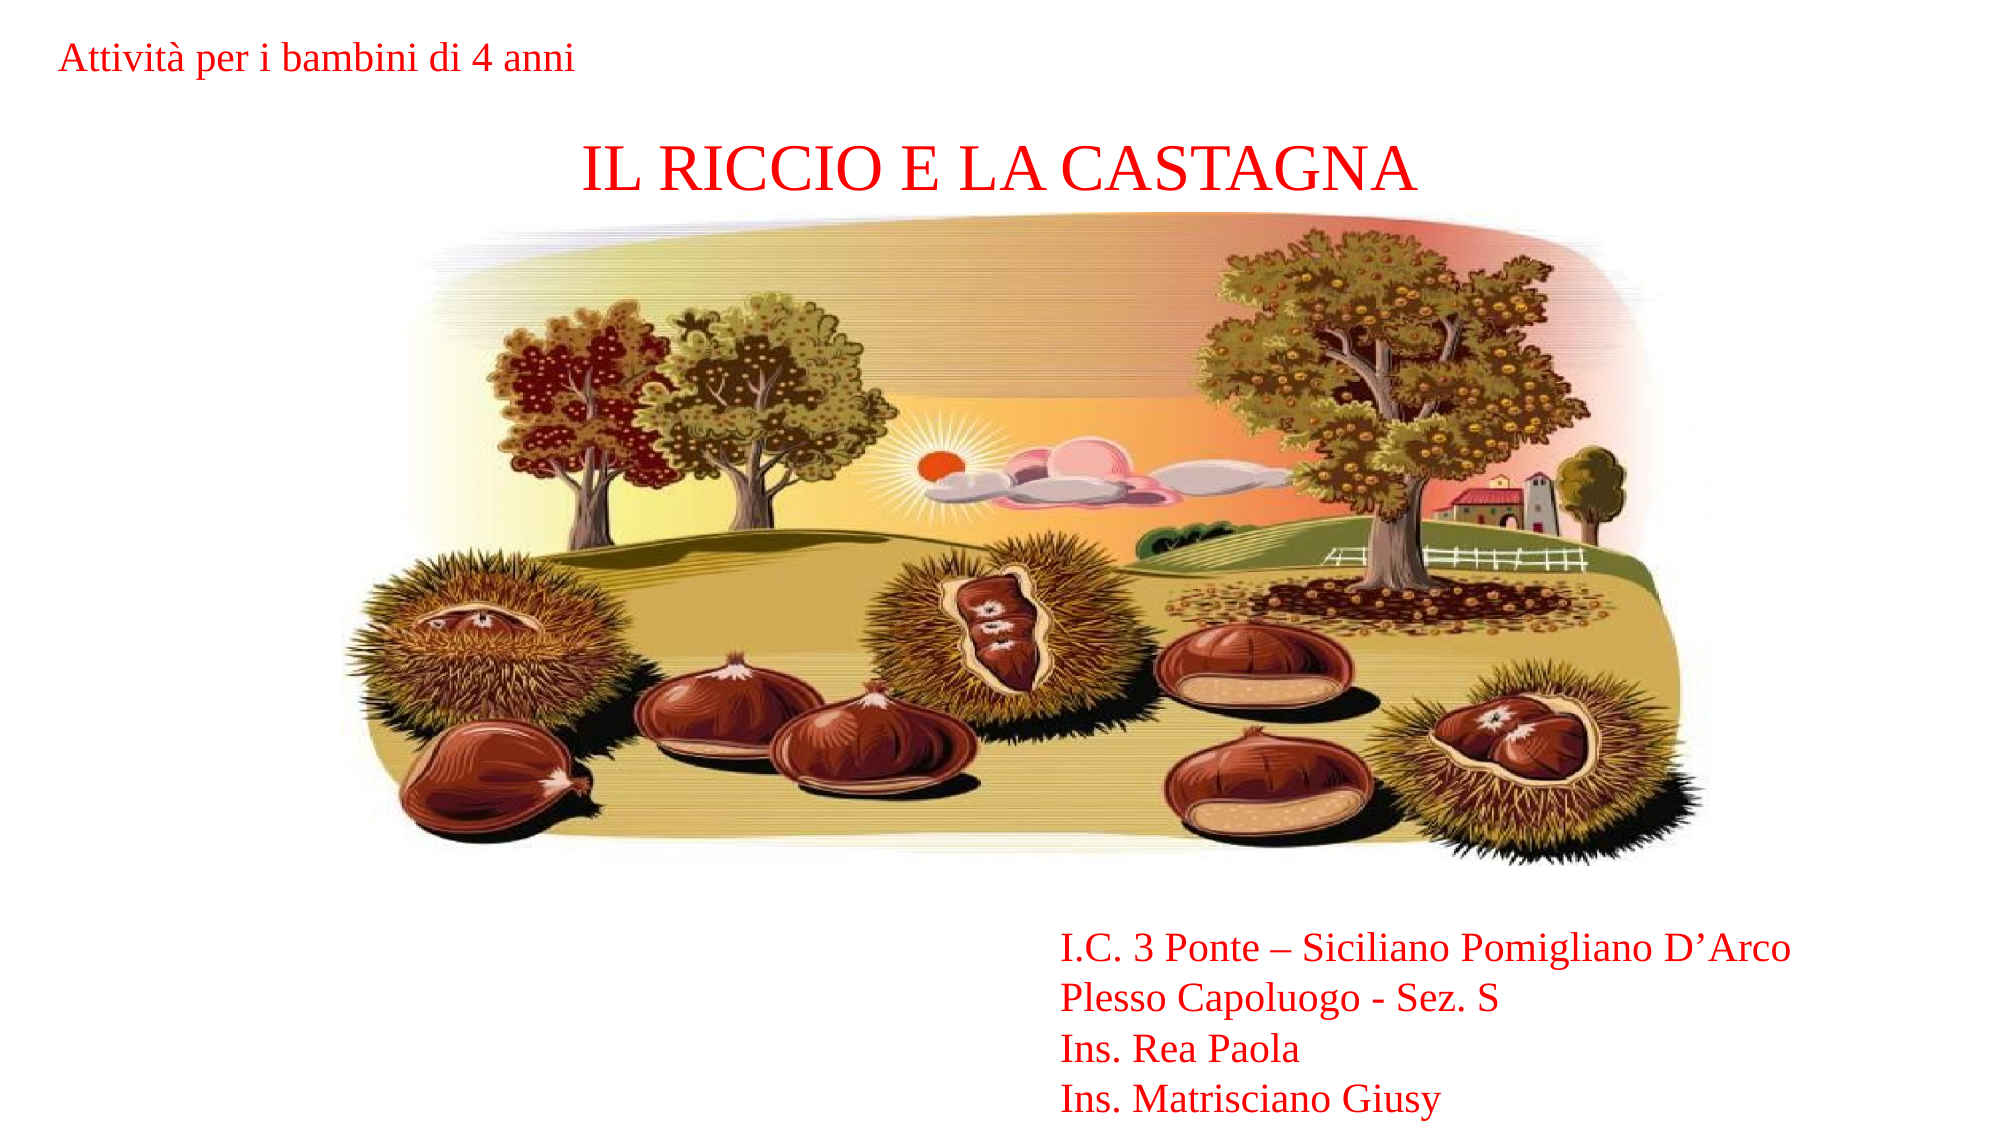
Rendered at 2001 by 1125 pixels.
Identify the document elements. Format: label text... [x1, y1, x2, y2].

text_box Attività per i bambini di 4 anni [42, 22, 783, 89]
text_box I.C. 3 Ponte – Siciliano Pomigliano D’Arco Plesso Capoluogo - Sez. S Ins. Rea Paola Ins. Matrisciano Giusy [1045, 912, 2000, 1125]
text_box IL RICCIO E LA CASTAGNA [213, 116, 1787, 213]
picture [341, 212, 1713, 866]
